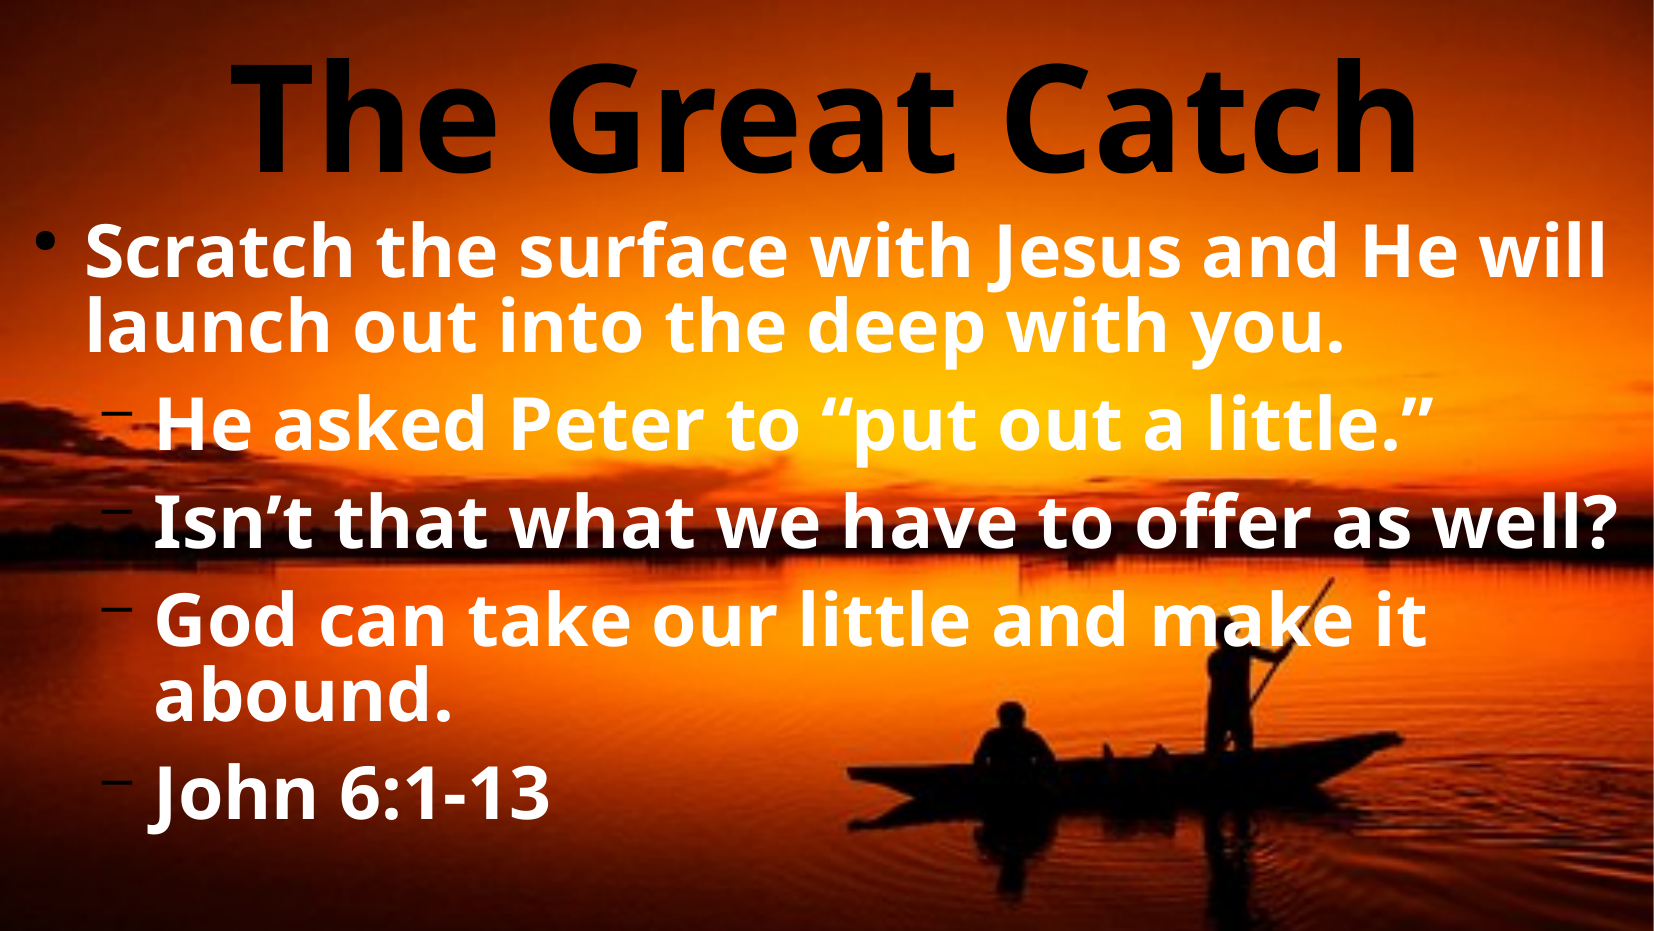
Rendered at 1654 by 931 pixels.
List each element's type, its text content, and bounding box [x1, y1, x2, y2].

list Scratch the surface with Jesus and He will launch out into the deep with you. He asked Peter to “put out a little.” Isn’t that what we have to offer as well? God can take our little and make it abound. John 6:1-13 [15, 217, 1636, 901]
picture [0, 0, 1654, 931]
title The Great Catch [82, 0, 1571, 217]
